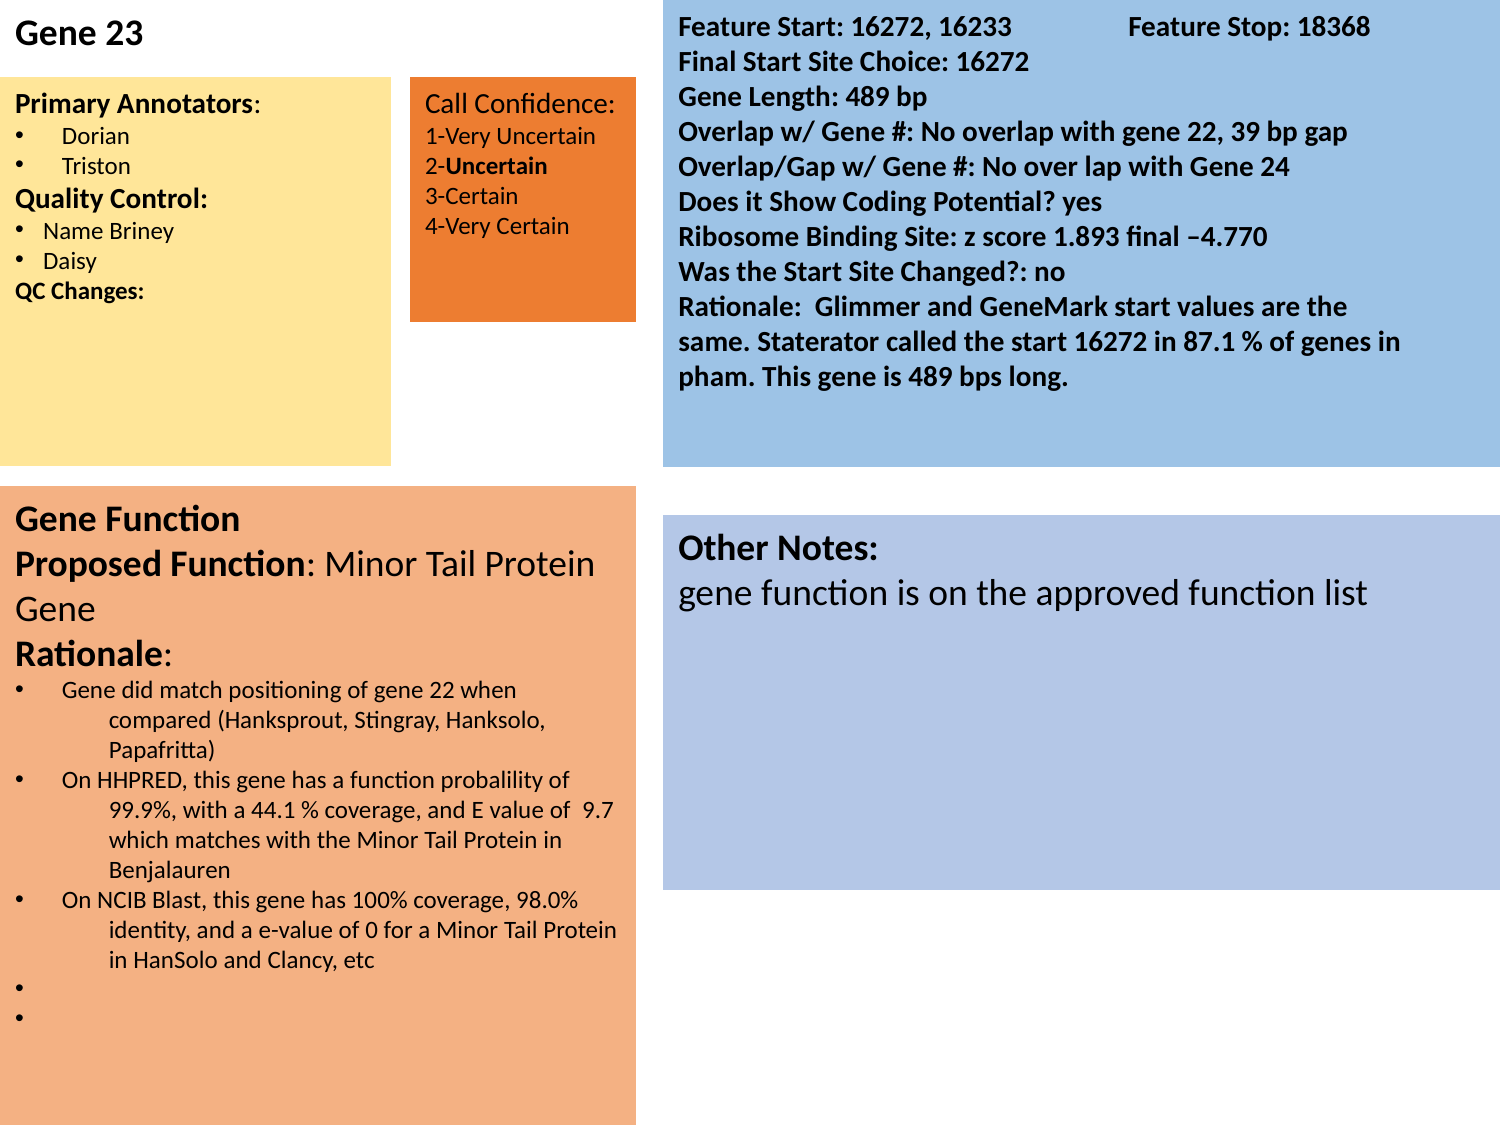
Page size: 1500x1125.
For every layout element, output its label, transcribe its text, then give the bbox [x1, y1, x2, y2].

text_box Other Notes: gene function is on the approved function list [663, 515, 1500, 890]
text_box Gene 23 [0, 0, 160, 61]
text_box Gene Function Proposed Function: Minor Tail Protein Gene Rationale: Gene did match positioning of gene 22 when compared (Hanksprout, Stingray, Hanksolo, Papafritta) On HHPRED, this gene has a function probalility of 99.9%, with a 44.1 % coverage, and E value of 9.7 which matches with the Minor Tail Protein in Benjalauren On NCIB Blast, this gene has 100% coverage, 98.0% identity, and a e-value of 0 for a Minor Tail Protein in HanSolo and Clancy, etc [0, 486, 636, 1125]
text_box Primary Annotators: Dorian Triston Quality Control: Name Briney Daisy QC Changes: [0, 77, 391, 466]
text_box Call Confidence: 1-Very Uncertain 2-Uncertain 3-Certain 4-Very Certain [410, 77, 636, 322]
text_box Feature Start: 16272, 16233 Feature Stop: 18368 Final Start Site Choice: 16272 Gene Length: 489 bp Overlap w/ Gene #: No overlap with gene 22, 39 bp gap Overlap/Gap w/ Gene #: No over lap with Gene 24 Does it Show Coding Potential? yes Ribosome Binding Site: z score 1.893 final –4.770 Was the Start Site Changed?: no Rationale: Glimmer and GeneMark start values are the same. Staterator called the start 16272 in 87.1 % of genes in pham. This gene is 489 bps long. [663, 0, 1500, 467]
